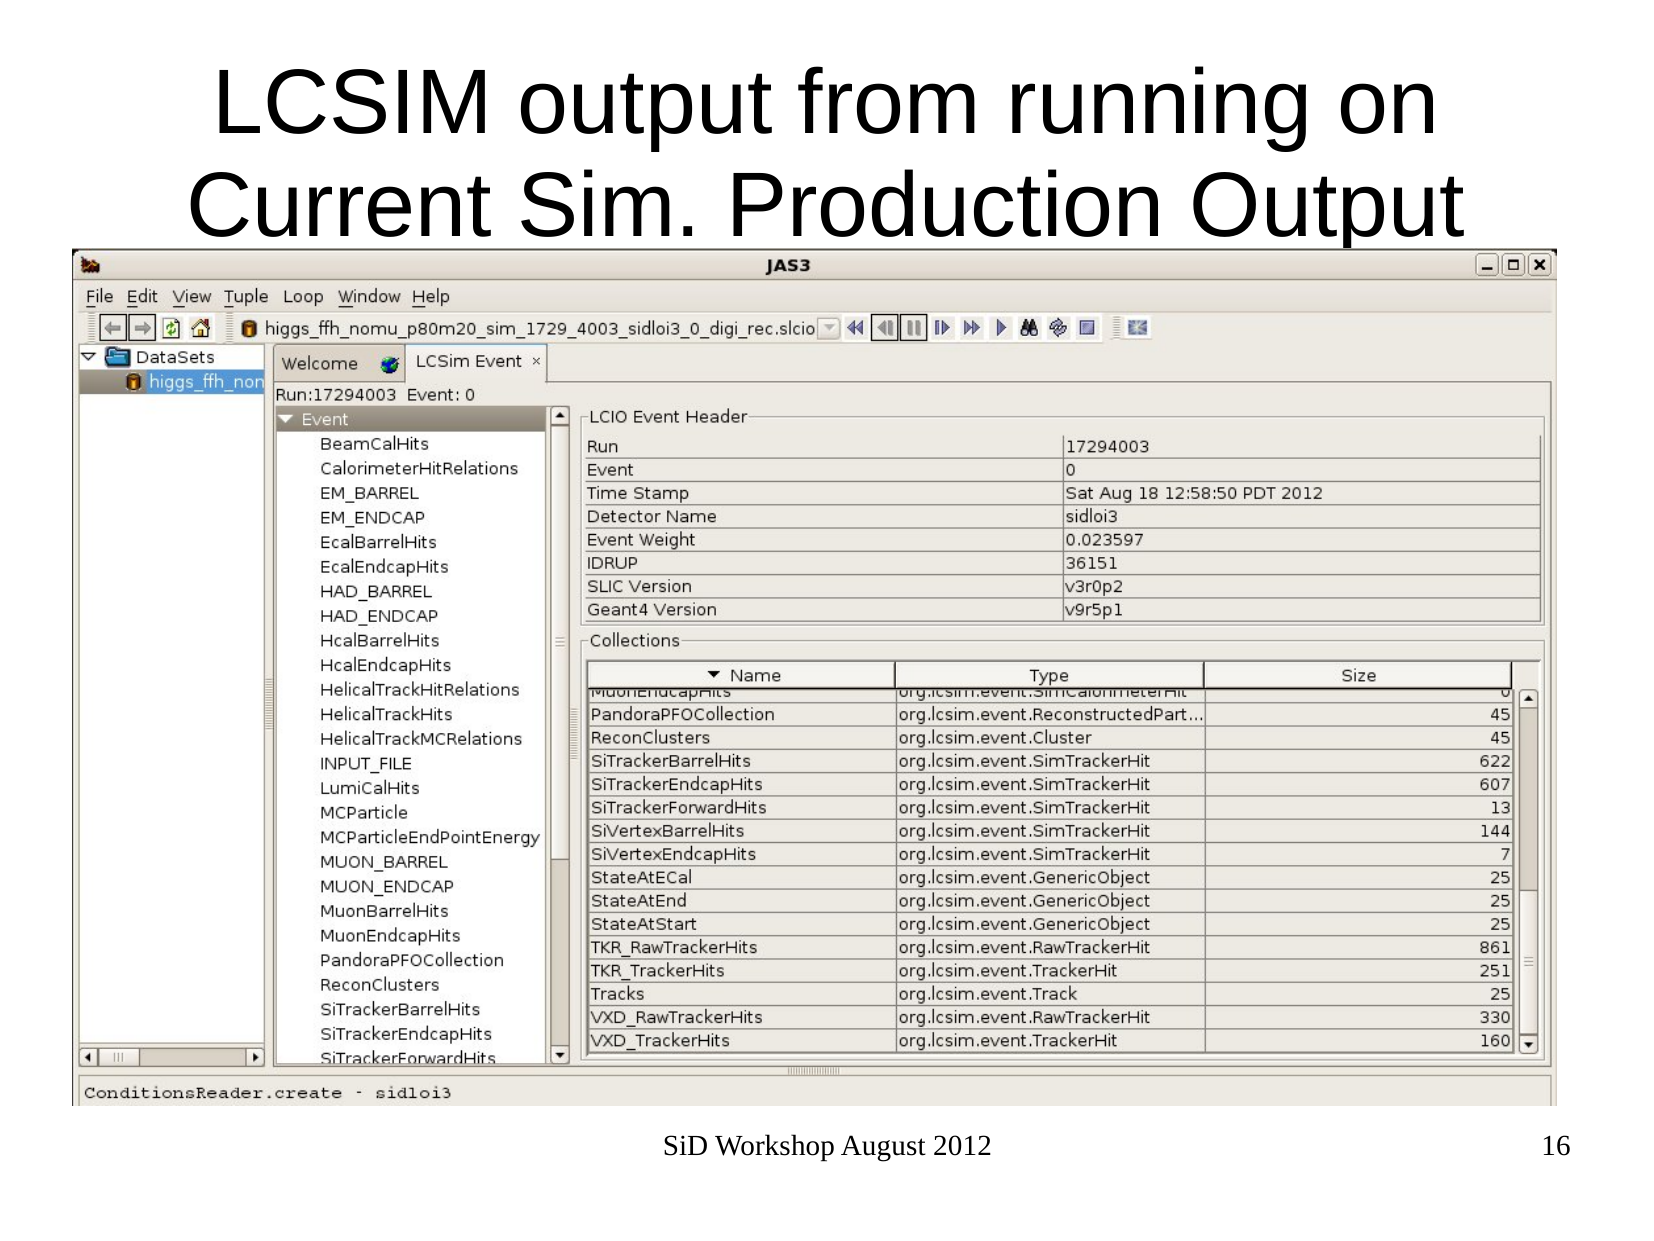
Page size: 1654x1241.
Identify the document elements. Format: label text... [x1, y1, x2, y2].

title LCSIM output from running on Current Sim. Production Output [82, 50, 1571, 256]
picture [72, 248, 1557, 1106]
